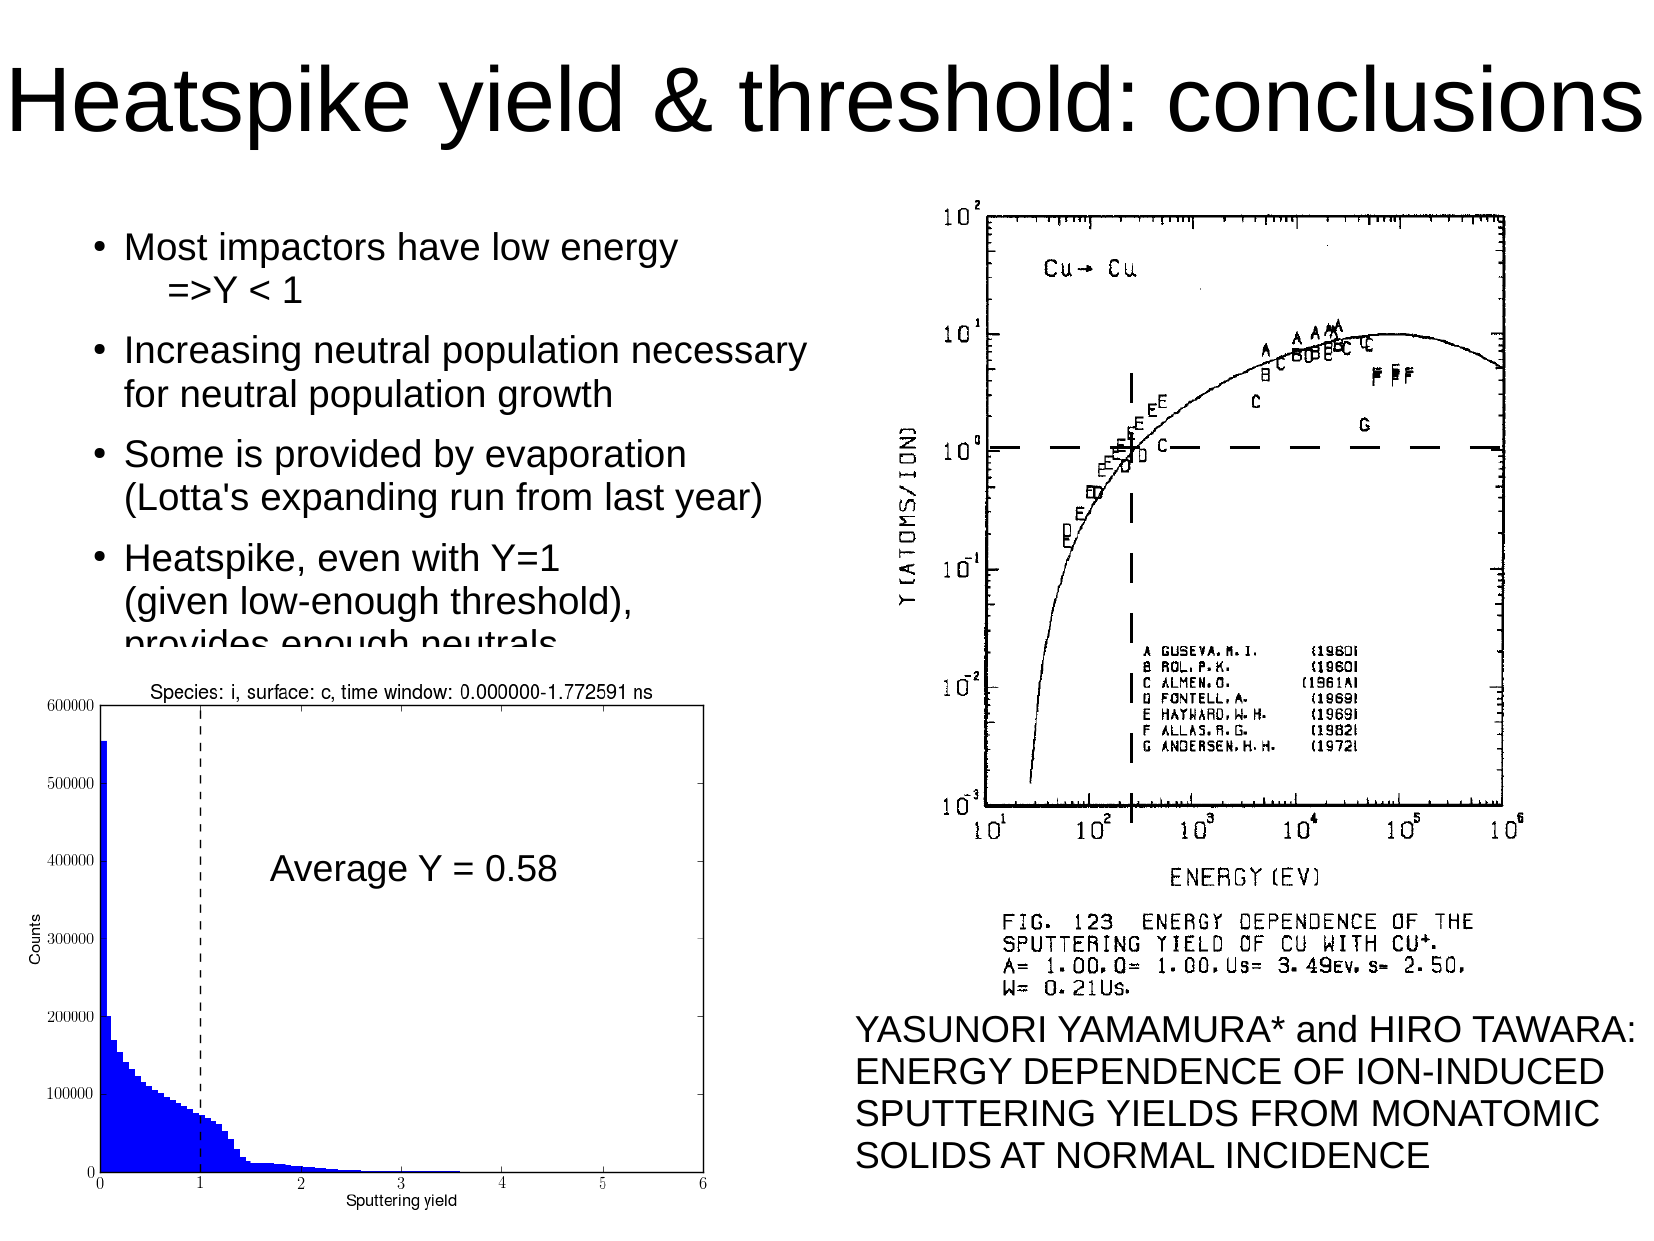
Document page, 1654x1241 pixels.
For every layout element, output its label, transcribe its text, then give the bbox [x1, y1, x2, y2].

picture [886, 189, 1530, 1000]
picture [3, 647, 781, 1231]
text_box YASUNORI YAMAMURA* and HIRO TAWARA: ENERGY DEPENDENCE OF ION-INDUCED SPUTTERING YIELDS FROM MONATOMIC SOLIDS AT NORMAL INCIDENCE [840, 1000, 1654, 1241]
text_box Average Y = 0.58 [255, 840, 586, 897]
list Most impactors have low energy =>Y < 1 Increasing neutral population necessary for neutral population growth Some is provided by evaporation (Lotta's expanding run from last year) Heatspike, even with Y=1 (given low-enough threshold), provides enough neutrals [82, 225, 809, 686]
title Heatspike yield & threshold: conclusions [0, 0, 1654, 209]
